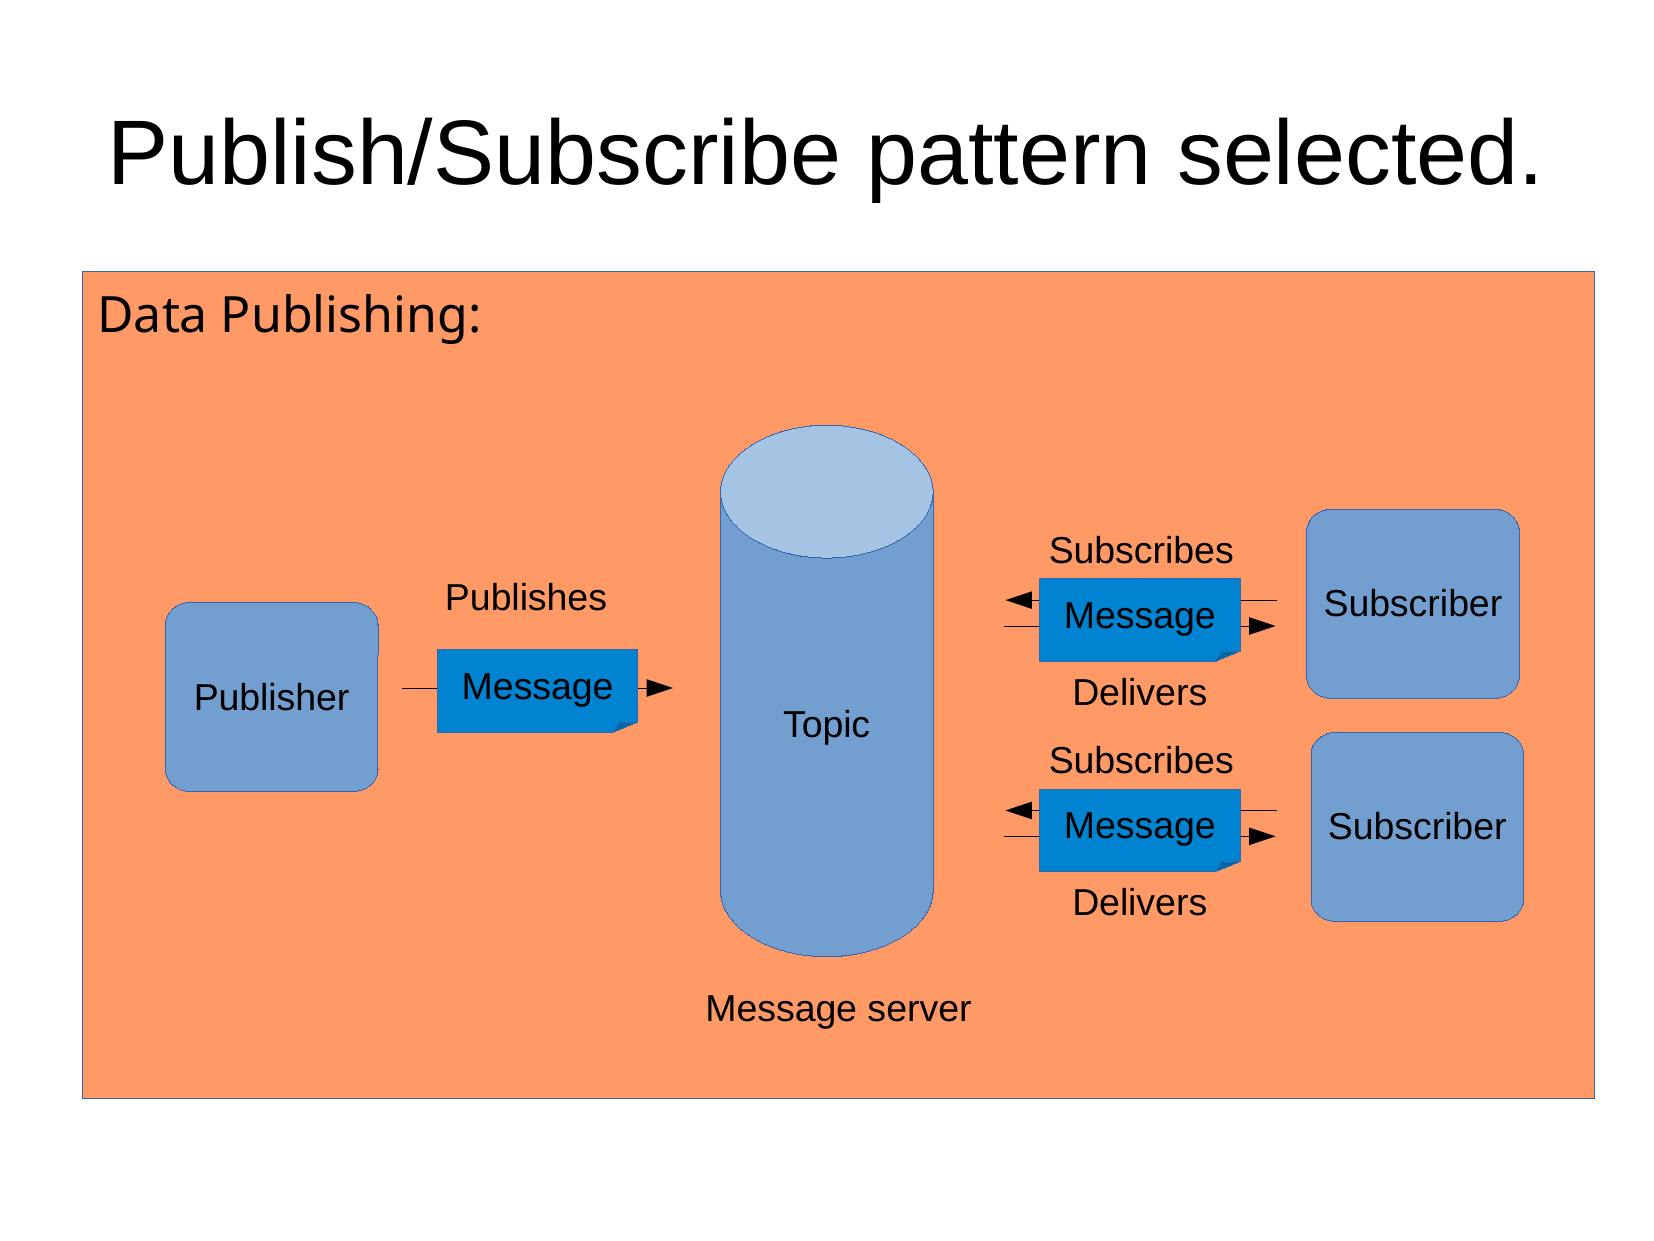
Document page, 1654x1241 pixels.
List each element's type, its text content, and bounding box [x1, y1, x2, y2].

text_box Delivers [1003, 663, 1276, 721]
text_box Message [437, 649, 638, 733]
title Publish/Subscribe pattern selected. [82, 49, 1571, 257]
text_box Subscribes [1005, 521, 1278, 579]
text_box Subscriber [1311, 732, 1524, 922]
text_box Message [1039, 790, 1241, 872]
text_box Message server [484, 980, 1193, 1038]
text_box Message [1039, 579, 1241, 662]
text_box Subscriber [1306, 509, 1520, 699]
text_box Topic [720, 495, 934, 957]
text_box Data Publishing: [82, 271, 1595, 1099]
text_box Subscribes [1005, 732, 1278, 790]
text_box Publishes [430, 569, 650, 626]
text_box Publisher [165, 602, 379, 792]
text_box Delivers [1003, 874, 1276, 931]
